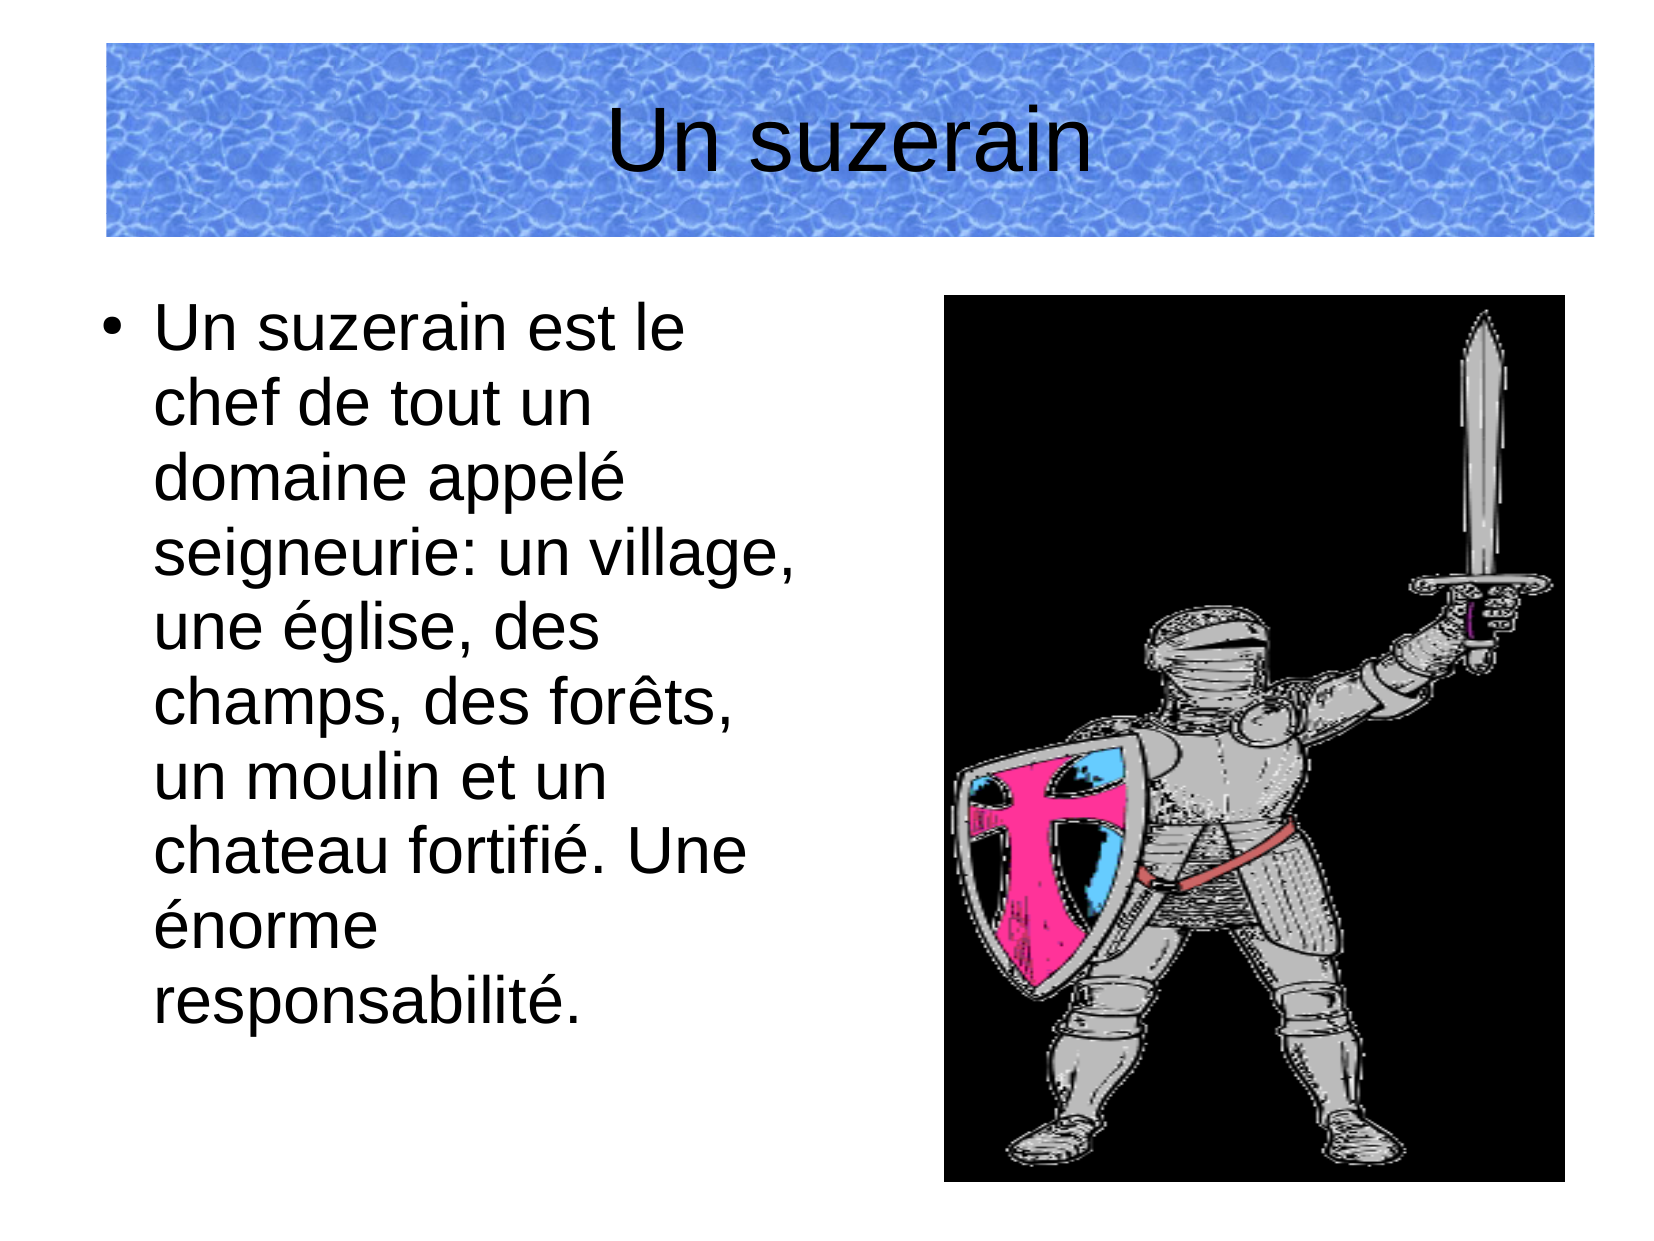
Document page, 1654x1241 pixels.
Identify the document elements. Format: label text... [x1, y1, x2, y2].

list Un suzerain est le chef de tout un domaine appelé seigneurie: un village, une église, des champs, des forêts, un moulin et un chateau fortifié. Une énorme responsabilité. [82, 290, 809, 1094]
picture [944, 295, 1565, 1182]
title Un suzerain [106, 43, 1595, 237]
